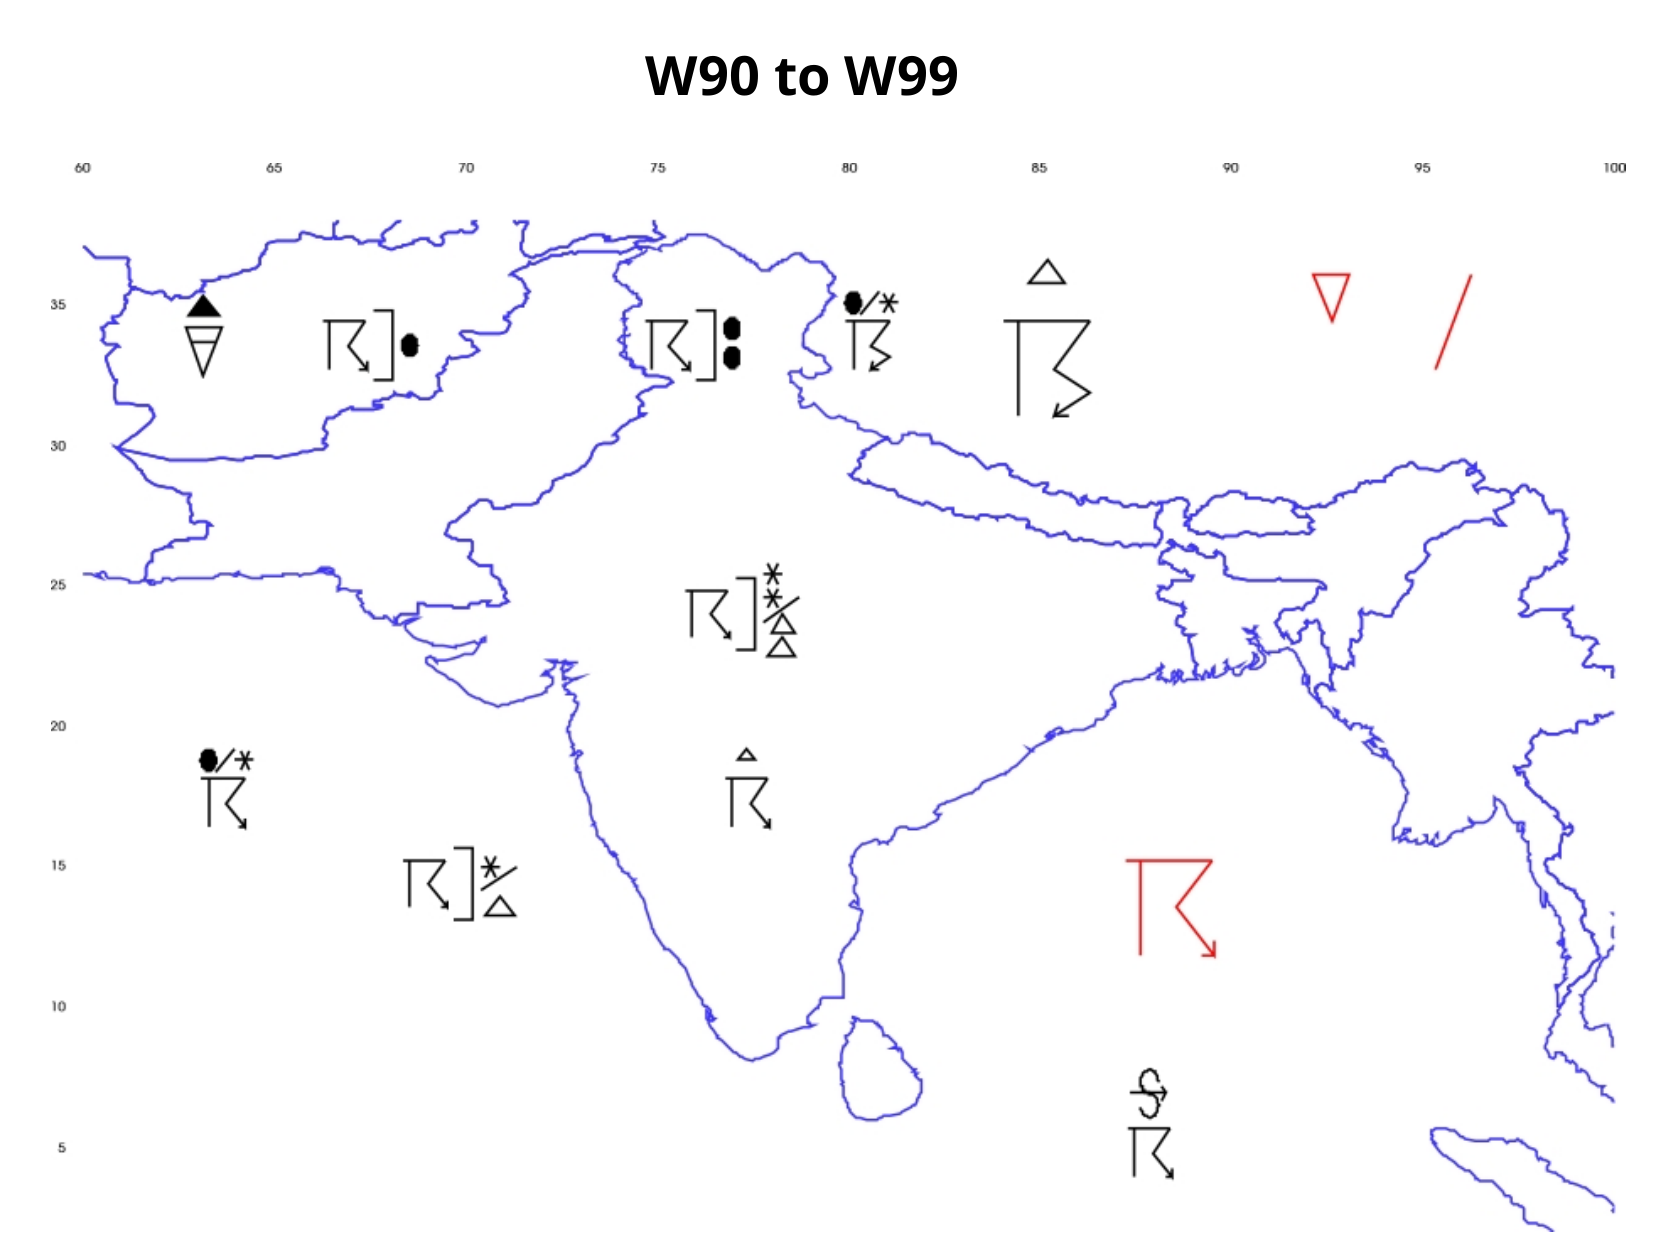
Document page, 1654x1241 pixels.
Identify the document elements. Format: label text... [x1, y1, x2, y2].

picture [51, 163, 1626, 1232]
text_box W90 to W99 [561, 29, 988, 120]
